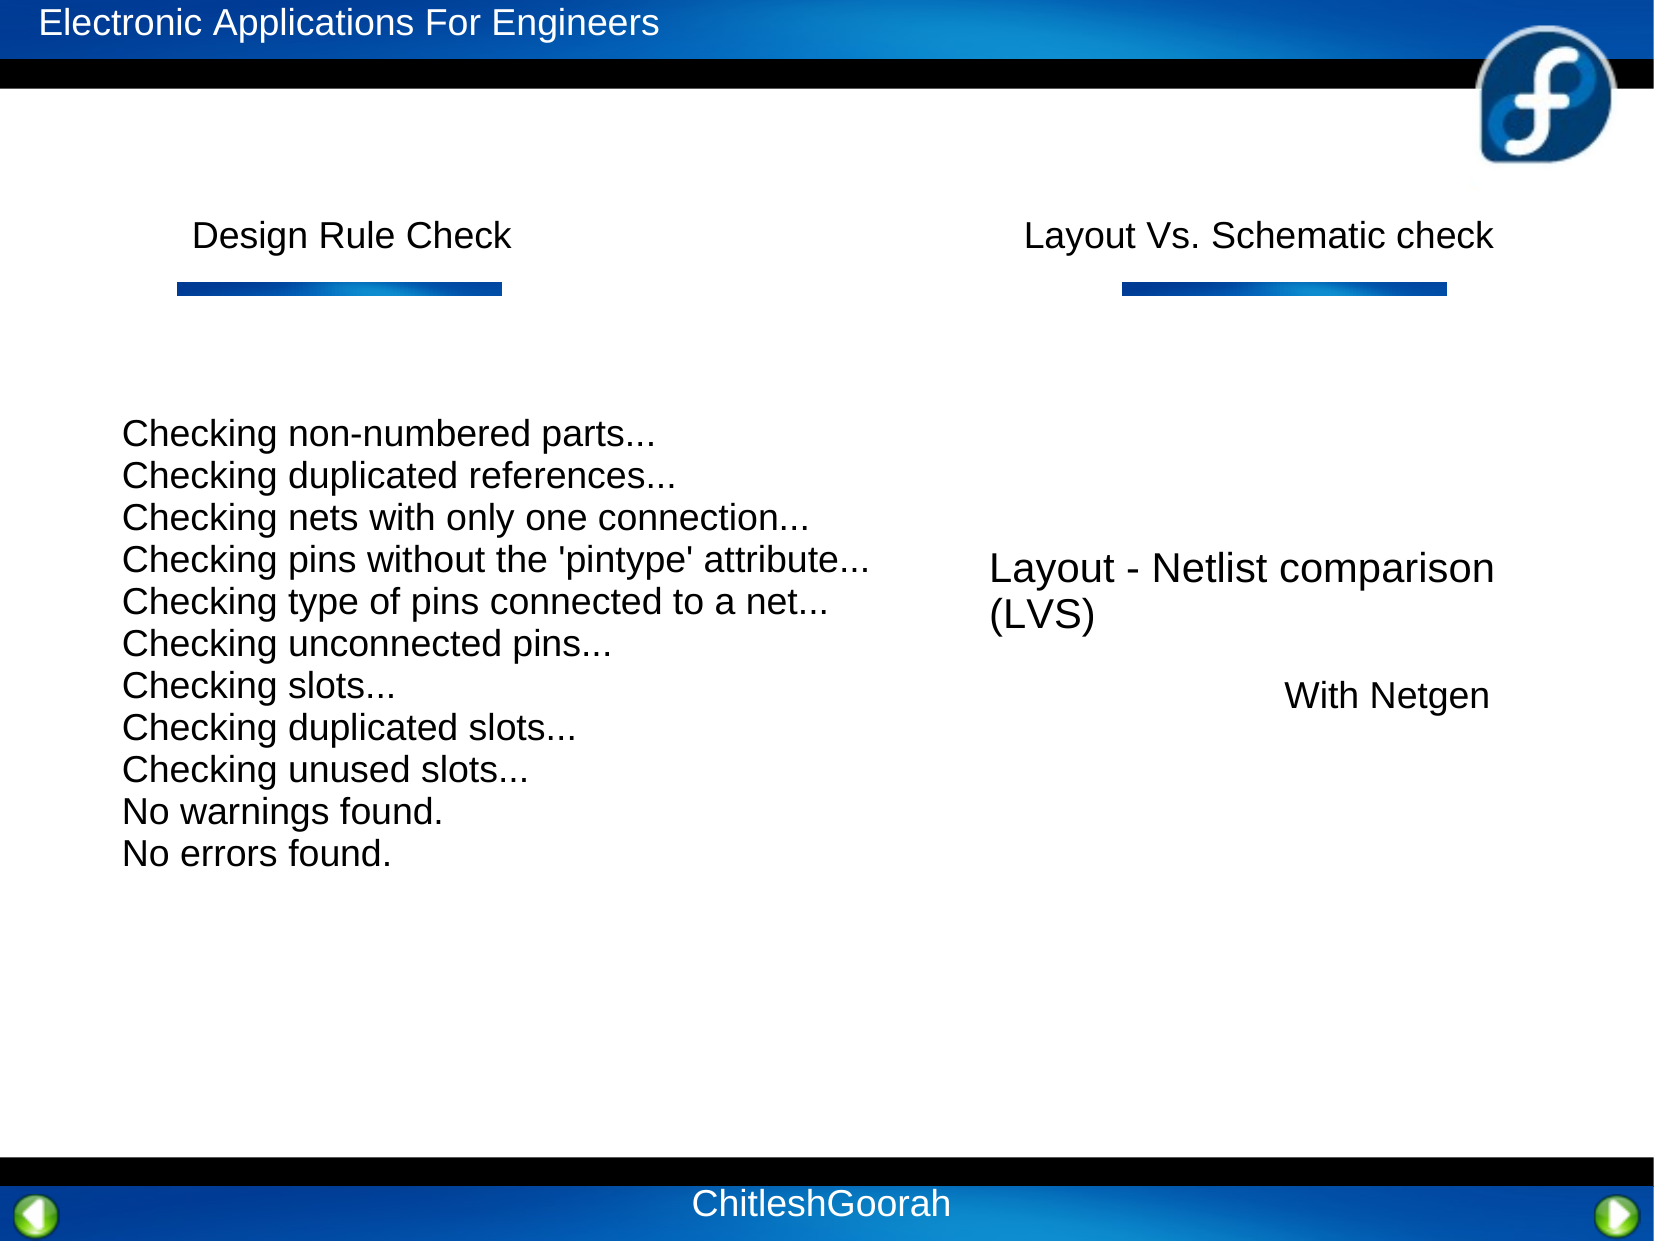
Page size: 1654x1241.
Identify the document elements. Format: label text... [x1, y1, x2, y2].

picture [177, 282, 502, 296]
text_box Layout - Netlist comparison (LVS) [974, 537, 1619, 615]
picture [914, 1206, 924, 1210]
picture [0, 0, 1654, 266]
text_box With Netgen [1269, 667, 1506, 739]
text_box Design Rule Check [177, 206, 527, 278]
picture [0, 1186, 1654, 1241]
picture [1122, 282, 1447, 296]
text_box Layout Vs. Schematic check [1009, 206, 1536, 278]
picture [936, 1198, 945, 1213]
text_box Checking non-numbered parts... Checking duplicated references... Checking nets with only one connection... Checking pins without the 'pintype' attribute... Checking type of pins connected to a net... Checking unconnected pins... Checking slots... Checking duplicated slots... Checking unused slots... No warnings found. No errors found. [107, 405, 886, 1034]
